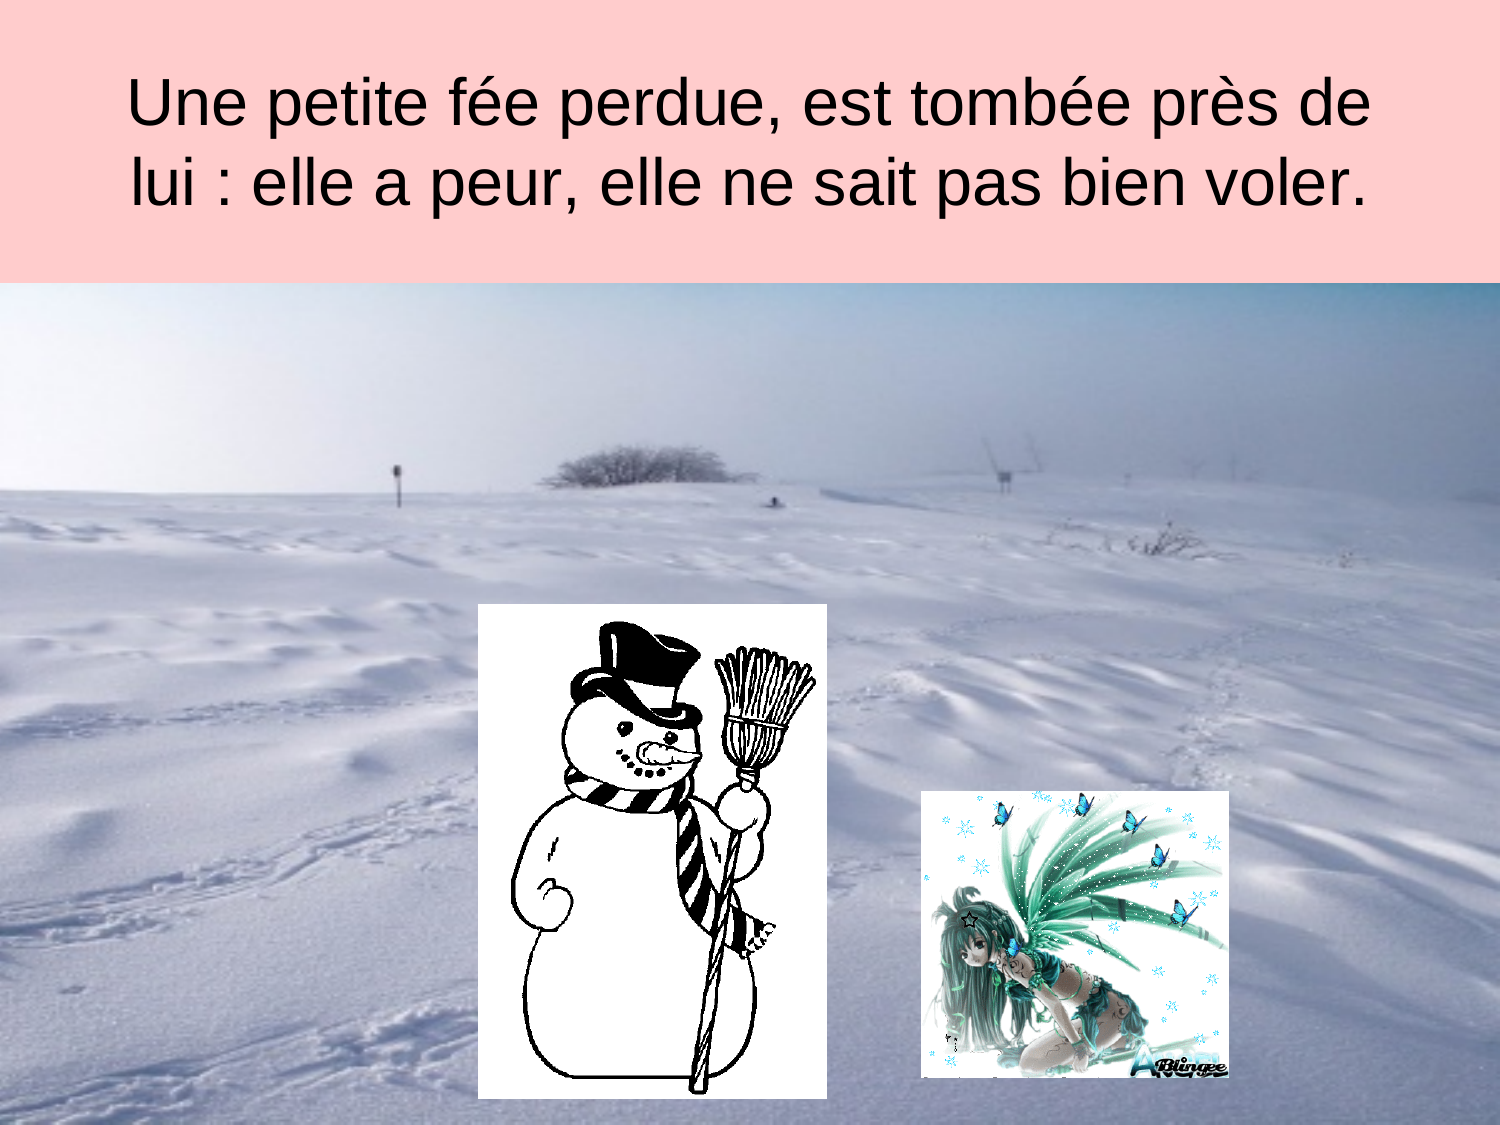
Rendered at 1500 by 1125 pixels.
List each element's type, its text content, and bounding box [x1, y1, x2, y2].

title Une petite fée perdue, est tombée près de lui : elle a peur, elle ne sait pas bien voler. [75, 45, 1426, 233]
picture [0, 283, 1500, 1125]
